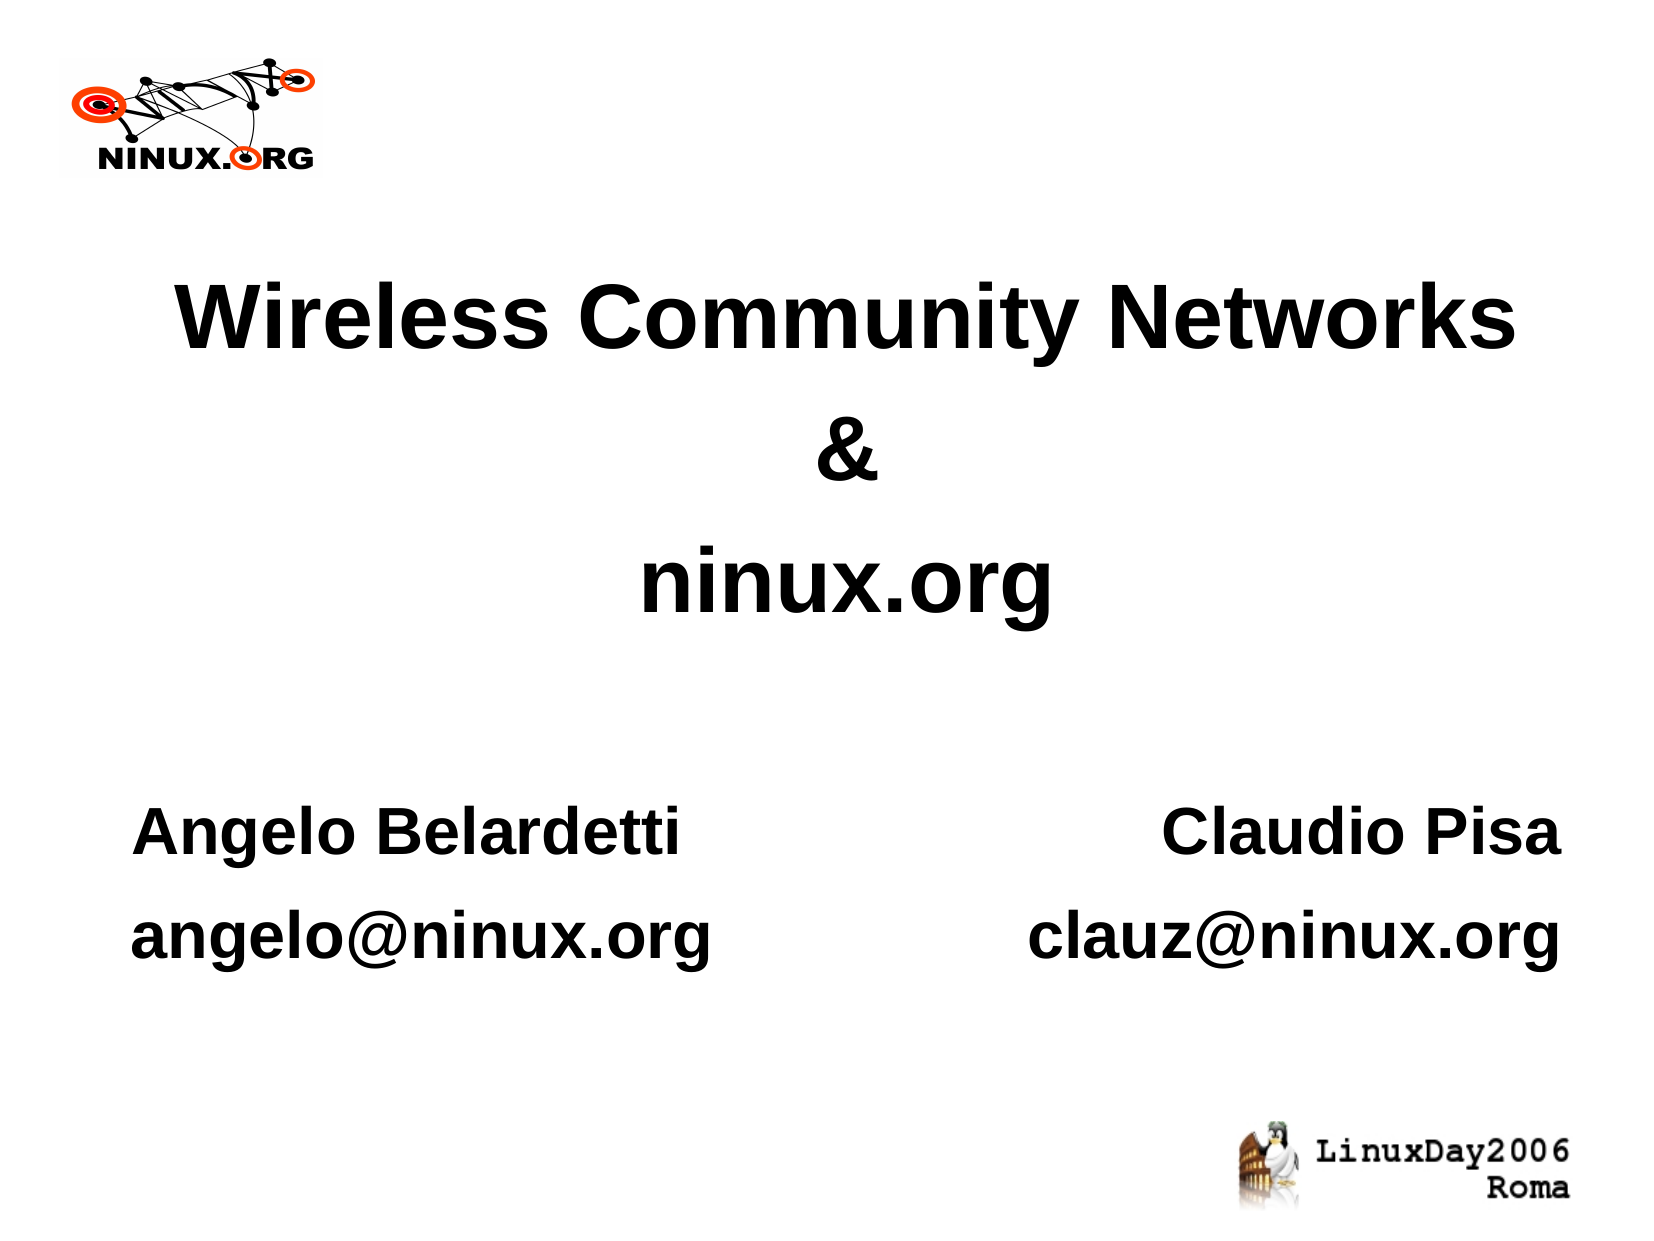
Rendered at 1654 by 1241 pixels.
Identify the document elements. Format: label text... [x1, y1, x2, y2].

picture [59, 58, 323, 178]
picture [1234, 1121, 1589, 1211]
title [82, 49, 1571, 257]
list Wireless Community Networks & ninux.org Angelo Belardetti Claudio Pisa angelo@ninux.org clauz@ninux.org [112, 265, 1565, 1069]
